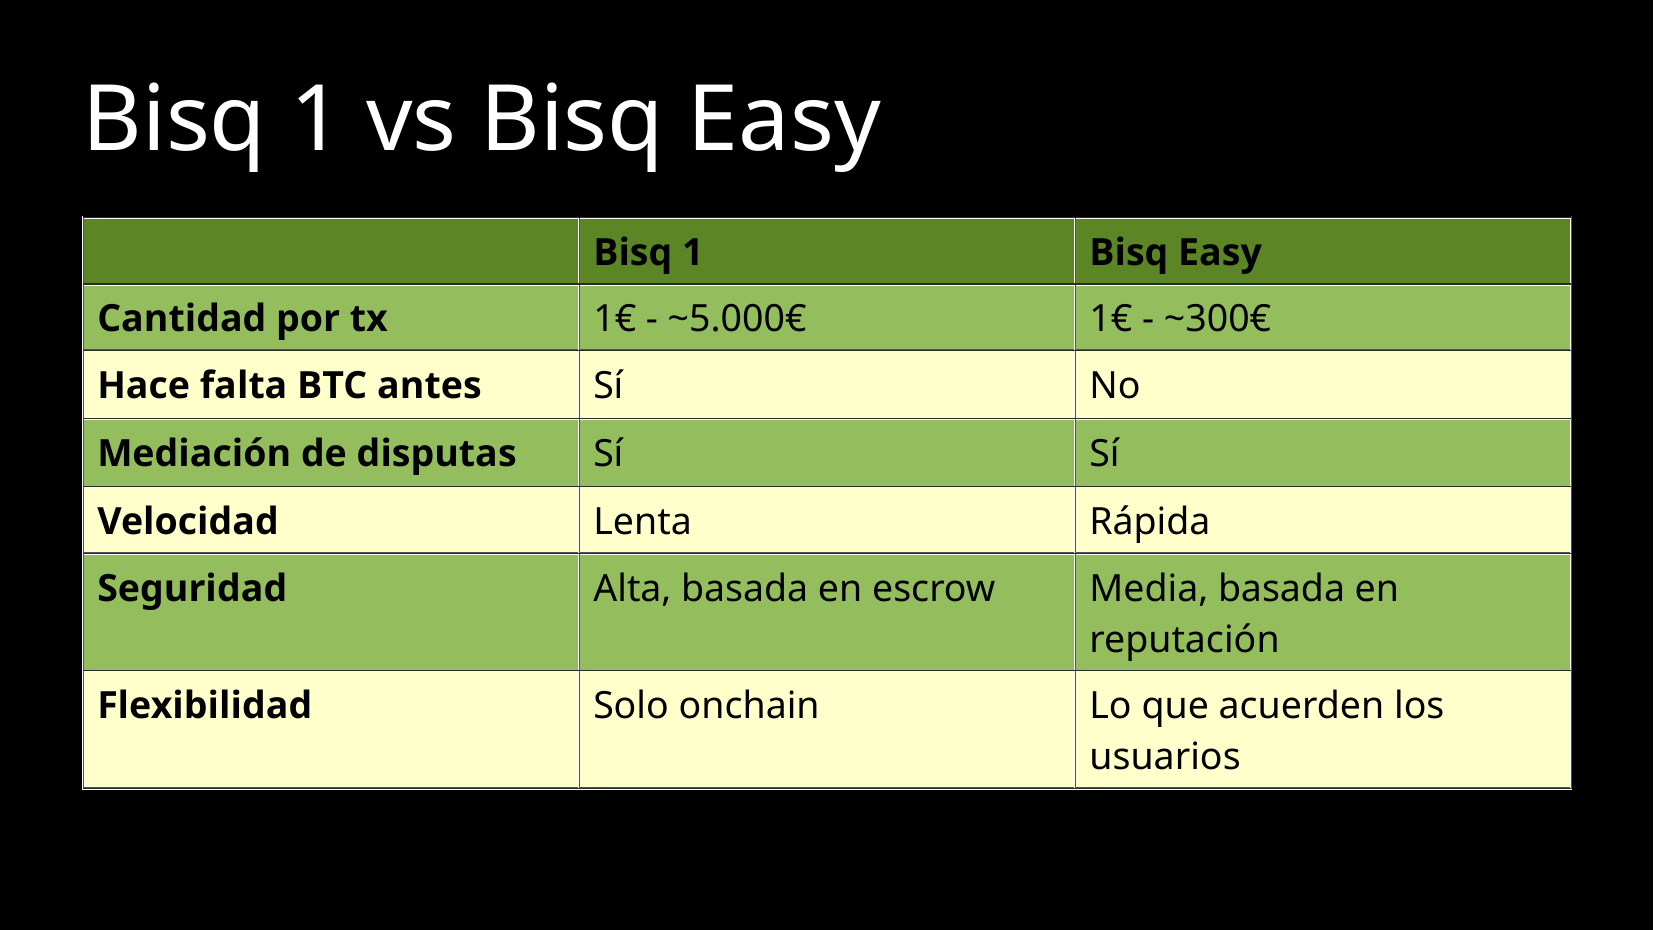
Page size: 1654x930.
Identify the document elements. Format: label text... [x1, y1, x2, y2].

table_cell Sí [580, 352, 1074, 418]
table_cell Alta, basada en escrow [580, 555, 1074, 670]
table_header Bisq Easy [1076, 219, 1570, 283]
table_cell Velocidad [84, 488, 578, 552]
table_cell Flexibilidad [84, 672, 578, 787]
table_cell Rápida [1076, 488, 1570, 552]
table_cell Sí [580, 420, 1074, 486]
table_cell Sí [1076, 420, 1570, 486]
table_header [84, 219, 578, 283]
table_cell Mediación de disputas [84, 420, 578, 486]
table_cell Lenta [580, 488, 1074, 552]
title Bisq 1 vs Bisq Easy [82, 37, 1571, 193]
table_header Bisq 1 [580, 219, 1074, 283]
table_cell Cantidad por tx [84, 286, 578, 349]
table_cell Seguridad [84, 555, 578, 670]
table_cell 1€ - ~300€ [1076, 286, 1570, 349]
table_cell Lo que acuerden los usuarios [1076, 672, 1570, 787]
table_cell No [1076, 352, 1570, 418]
table_cell 1€ - ~5.000€ [580, 286, 1074, 349]
table_cell Solo onchain [580, 672, 1074, 787]
table_cell Hace falta BTC antes [84, 352, 578, 418]
table_cell Media, basada en reputación [1076, 555, 1570, 670]
